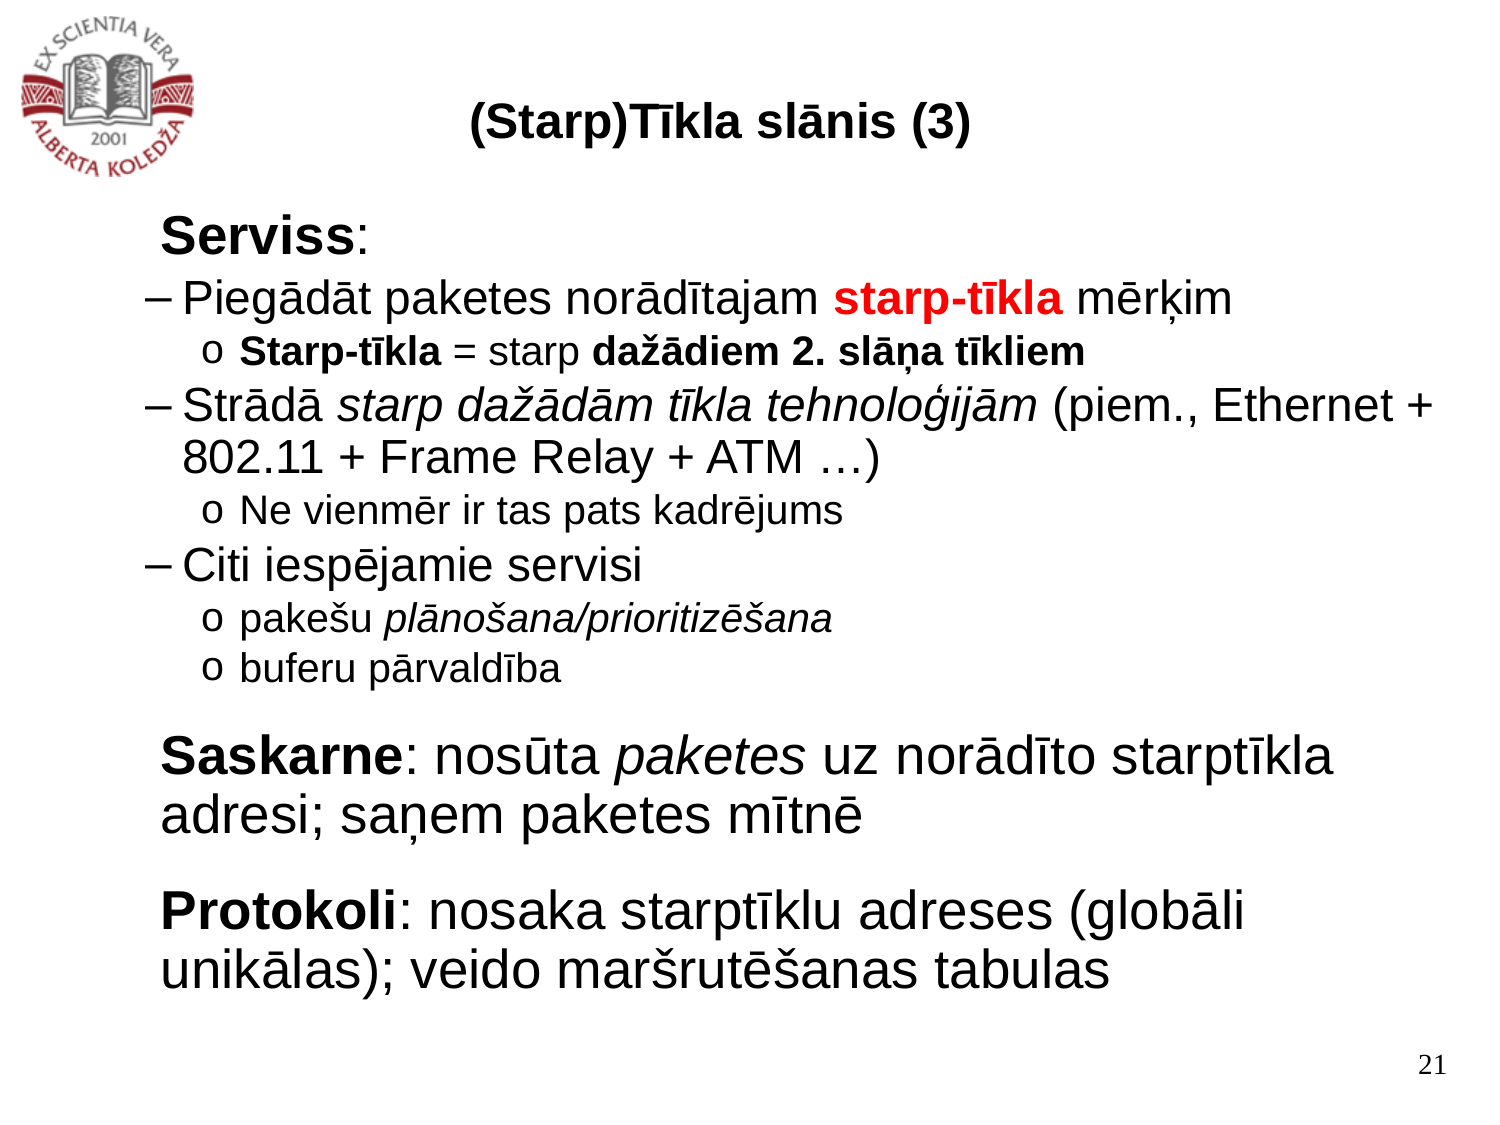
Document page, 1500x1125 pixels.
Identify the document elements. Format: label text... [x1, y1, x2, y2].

title (Starp)Tīkla slānis (3) [50, 62, 1374, 175]
picture [21, 16, 194, 177]
list Serviss: Piegādāt paketes norādītajam starp-tīkla mērķim Starp-tīkla = starp dažādiem 2. slāņa tīkliem Strādā starp dažādām tīkla tehnoloģijām (piem., Ethernet + 802.11 + Frame Relay + ATM …) Ne vienmēr ir tas pats kadrējums Citi iespējamie servisi pakešu plānošana/prioritizēšana buferu pārvaldība Saskarne: nosūta paketes uz norādīto starptīkla adresi; saņem paketes mītnē Protokoli: nosaka starptīklu adreses (globāli unikālas); veido maršrutēšanas tabulas [74, 200, 1463, 1101]
